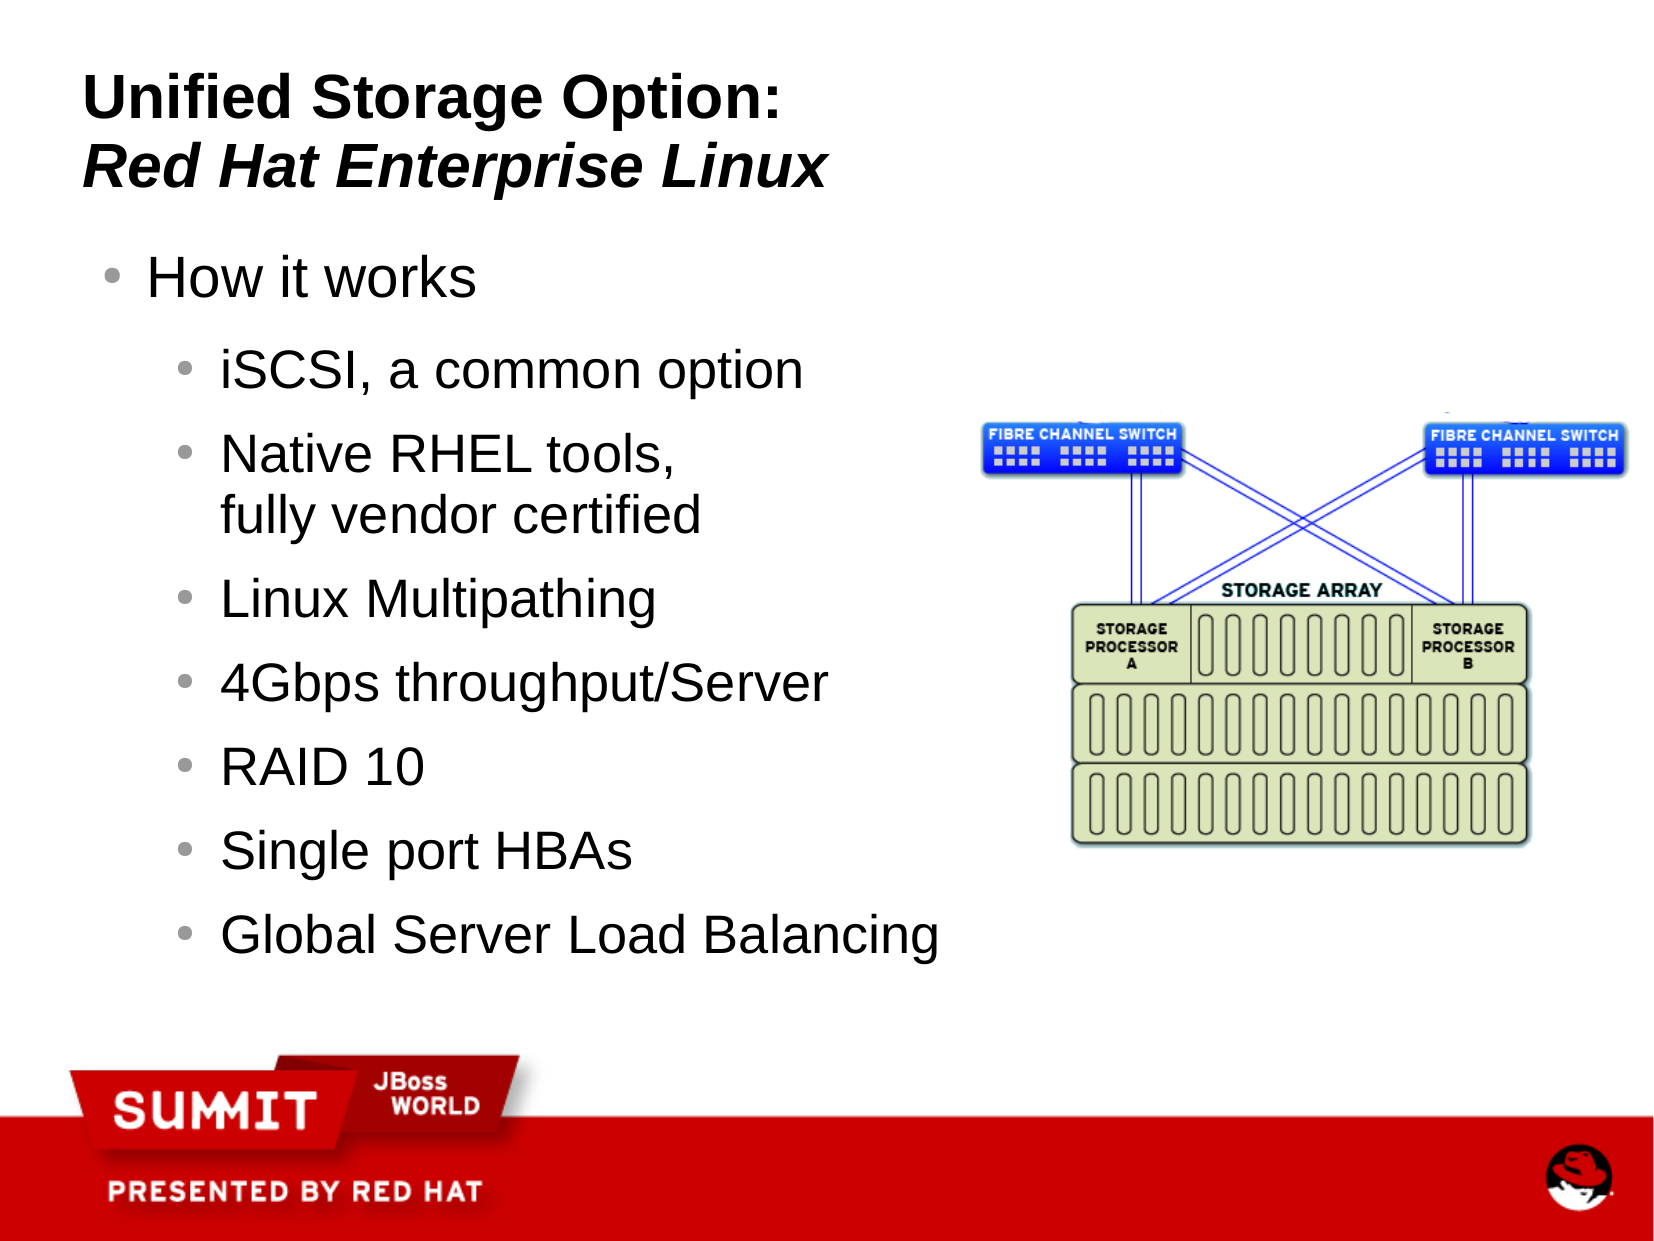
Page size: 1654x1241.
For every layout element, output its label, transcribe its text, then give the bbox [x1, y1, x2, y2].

picture [0, 1043, 1654, 1241]
title Unified Storage Option: Red Hat Enterprise Linux [82, 37, 1571, 226]
picture [975, 412, 1642, 872]
list How it works iSCSI, a common option Native RHEL tools, fully vendor certified Linux Multipathing 4Gbps throughput/Server RAID 10 Single port HBAs Global Server Load Balancing [86, 244, 1163, 1039]
